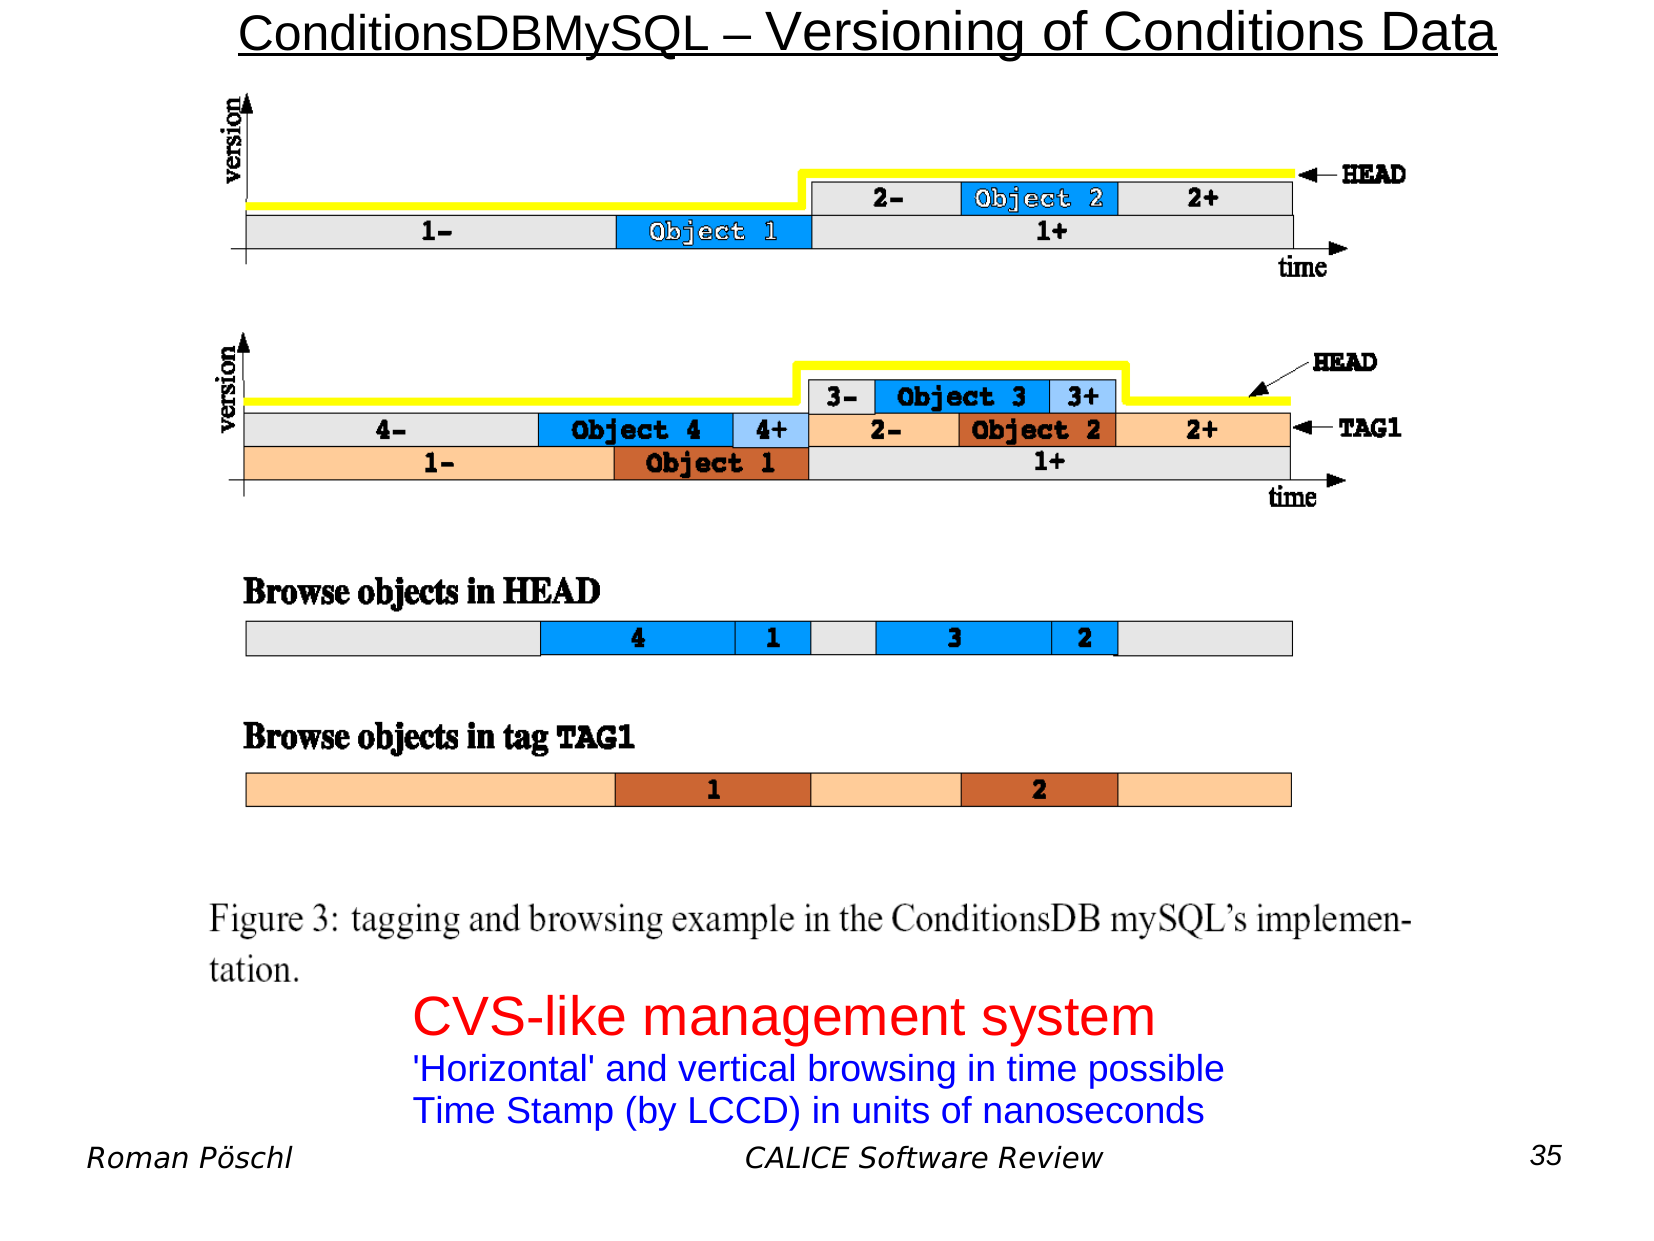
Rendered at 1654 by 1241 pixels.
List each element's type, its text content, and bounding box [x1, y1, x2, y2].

text_box ConditionsDBMySQL – Versioning of Conditions Data [237, 0, 1582, 65]
picture [193, 70, 1435, 1029]
text_box CVS-like management system 'Horizontal' and vertical browsing in time possible Time Stamp (by LCCD) in units of nanoseconds [412, 985, 1313, 1147]
